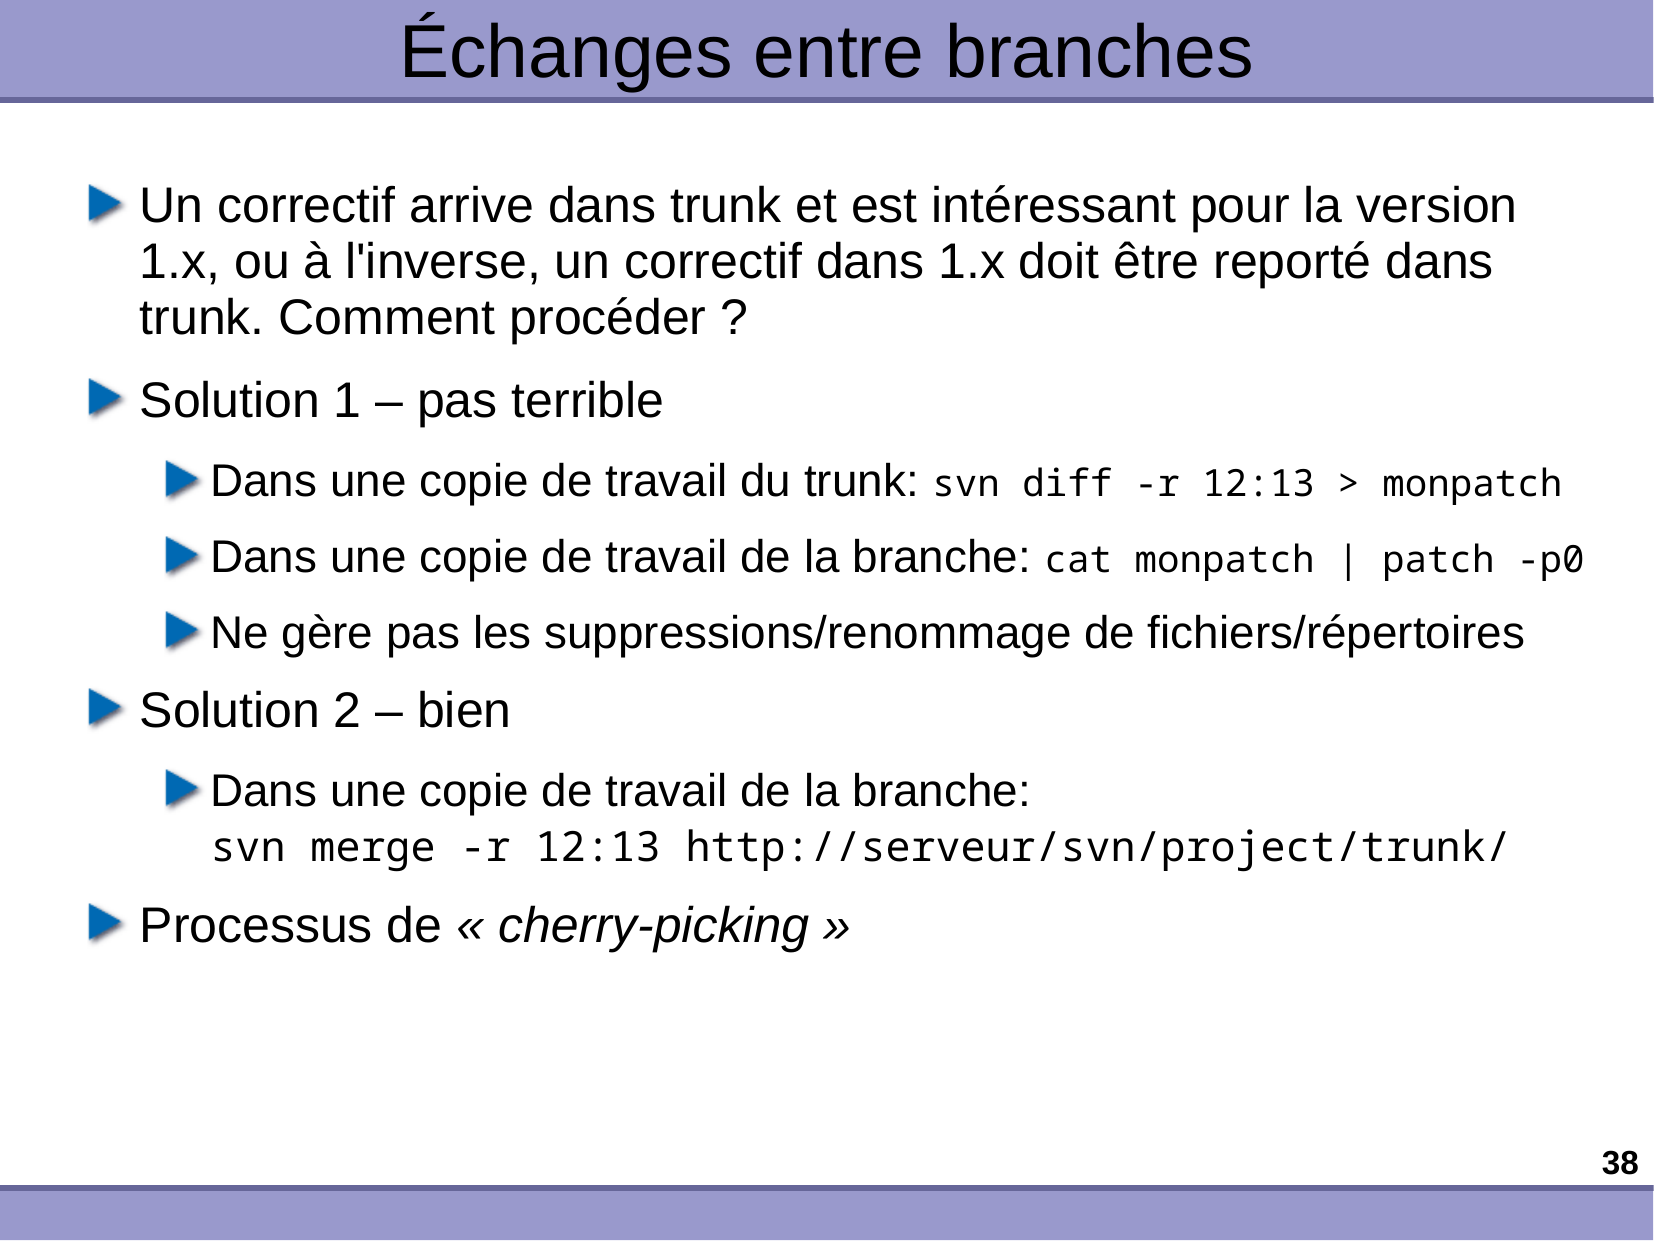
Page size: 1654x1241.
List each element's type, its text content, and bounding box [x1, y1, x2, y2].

list Un correctif arrive dans trunk et est intéressant pour la version 1.x, ou à l'inverse, un correctif dans 1.x doit être reporté dans trunk. Comment procéder ? Solution 1 – pas terrible Dans une copie de travail du trunk: svn diff -r 12:13 > monpatch Dans une copie de travail de la branche: cat monpatch | patch -p0 Ne gère pas les suppressions/renommage de fichiers/répertoires Solution 2 – bien Dans une copie de travail de la branche: svn merge -r 12:13 http://serveur/svn/project/trunk/ Processus de « cherry-picking » [68, 177, 1592, 1094]
title Échanges entre branches [0, 4, 1654, 98]
